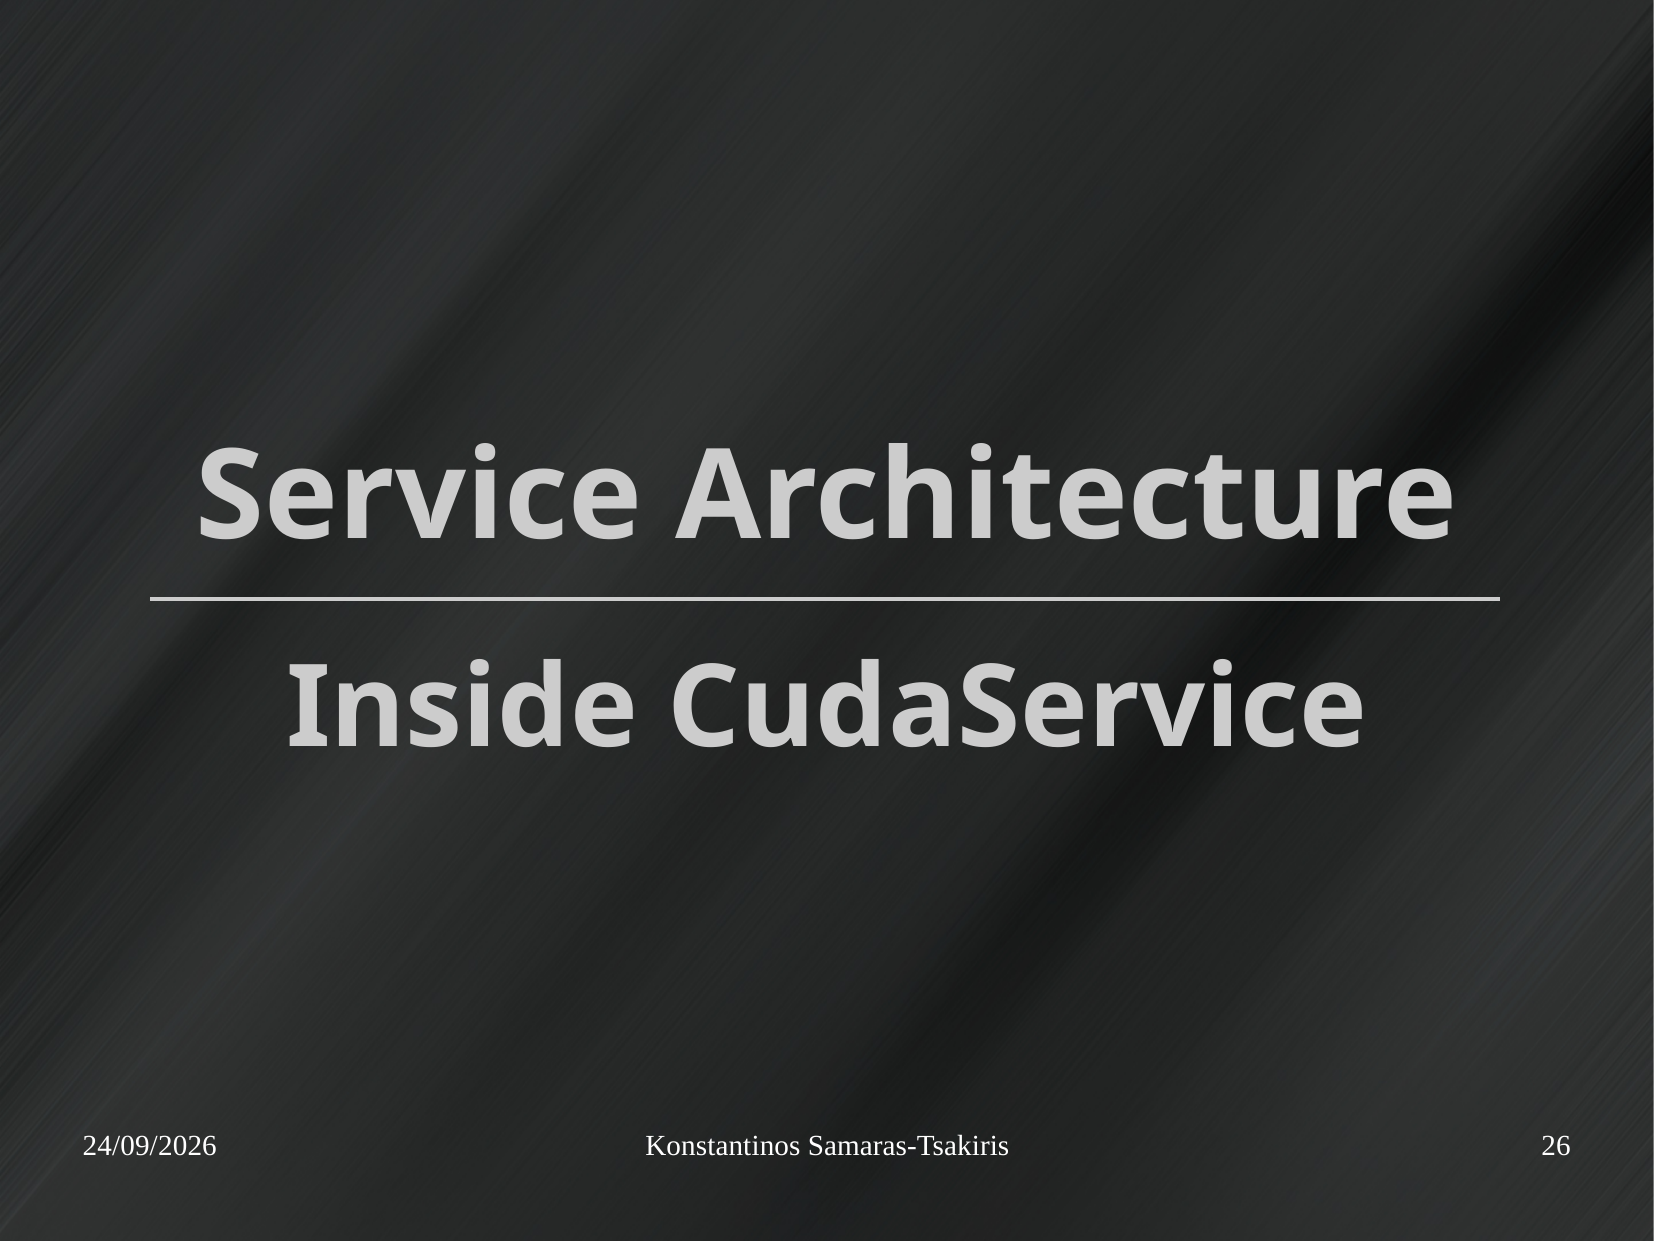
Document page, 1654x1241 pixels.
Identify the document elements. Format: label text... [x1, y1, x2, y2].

title Inside CudaService [82, 598, 1571, 806]
picture [0, 0, 1654, 1241]
title Service Architecture [82, 386, 1571, 594]
